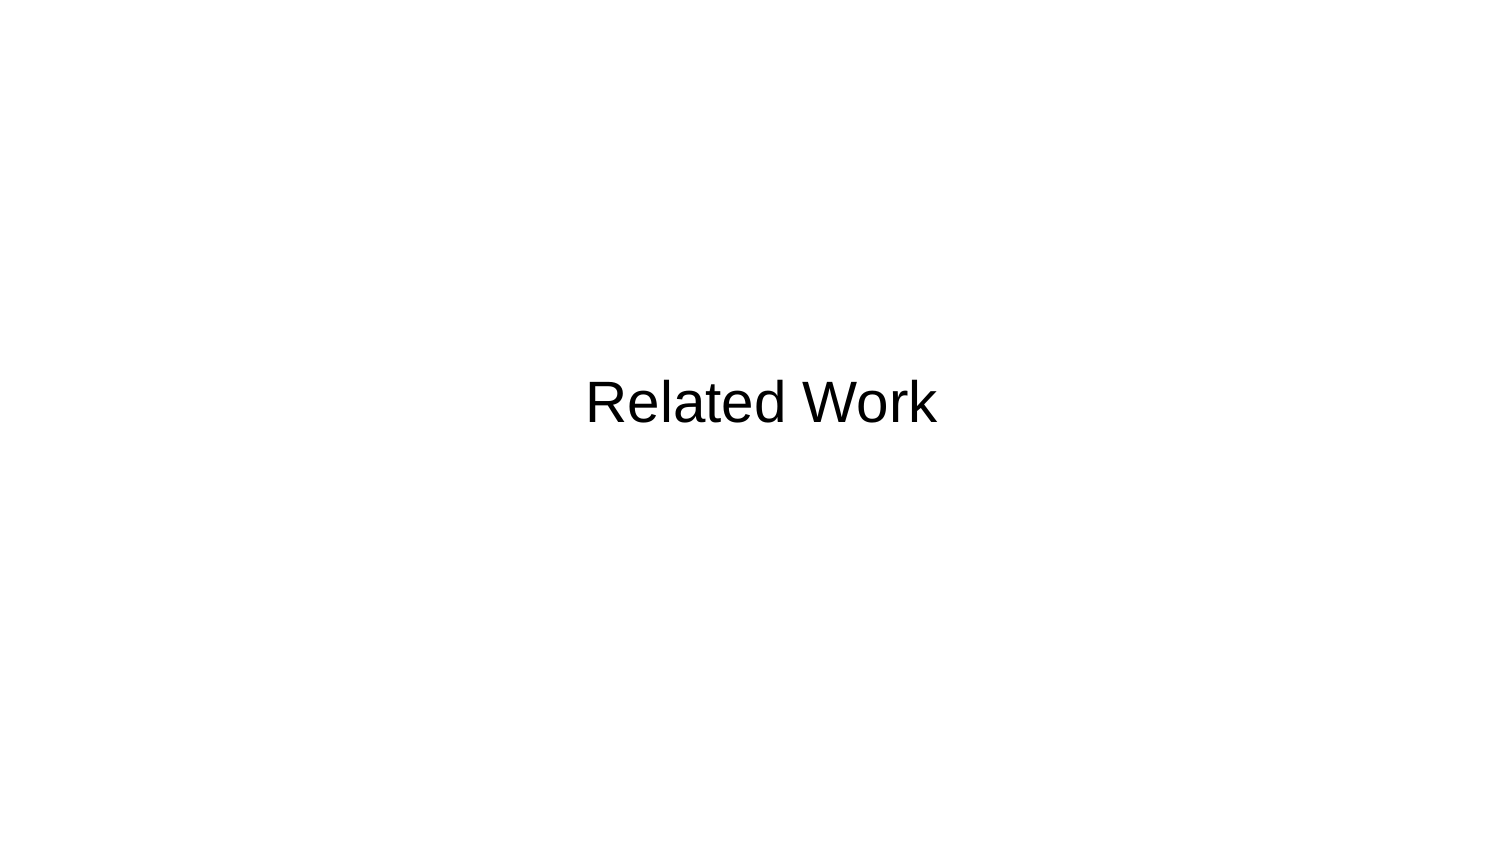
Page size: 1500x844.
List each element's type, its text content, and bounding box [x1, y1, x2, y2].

text_box Related Work [63, 348, 1461, 443]
